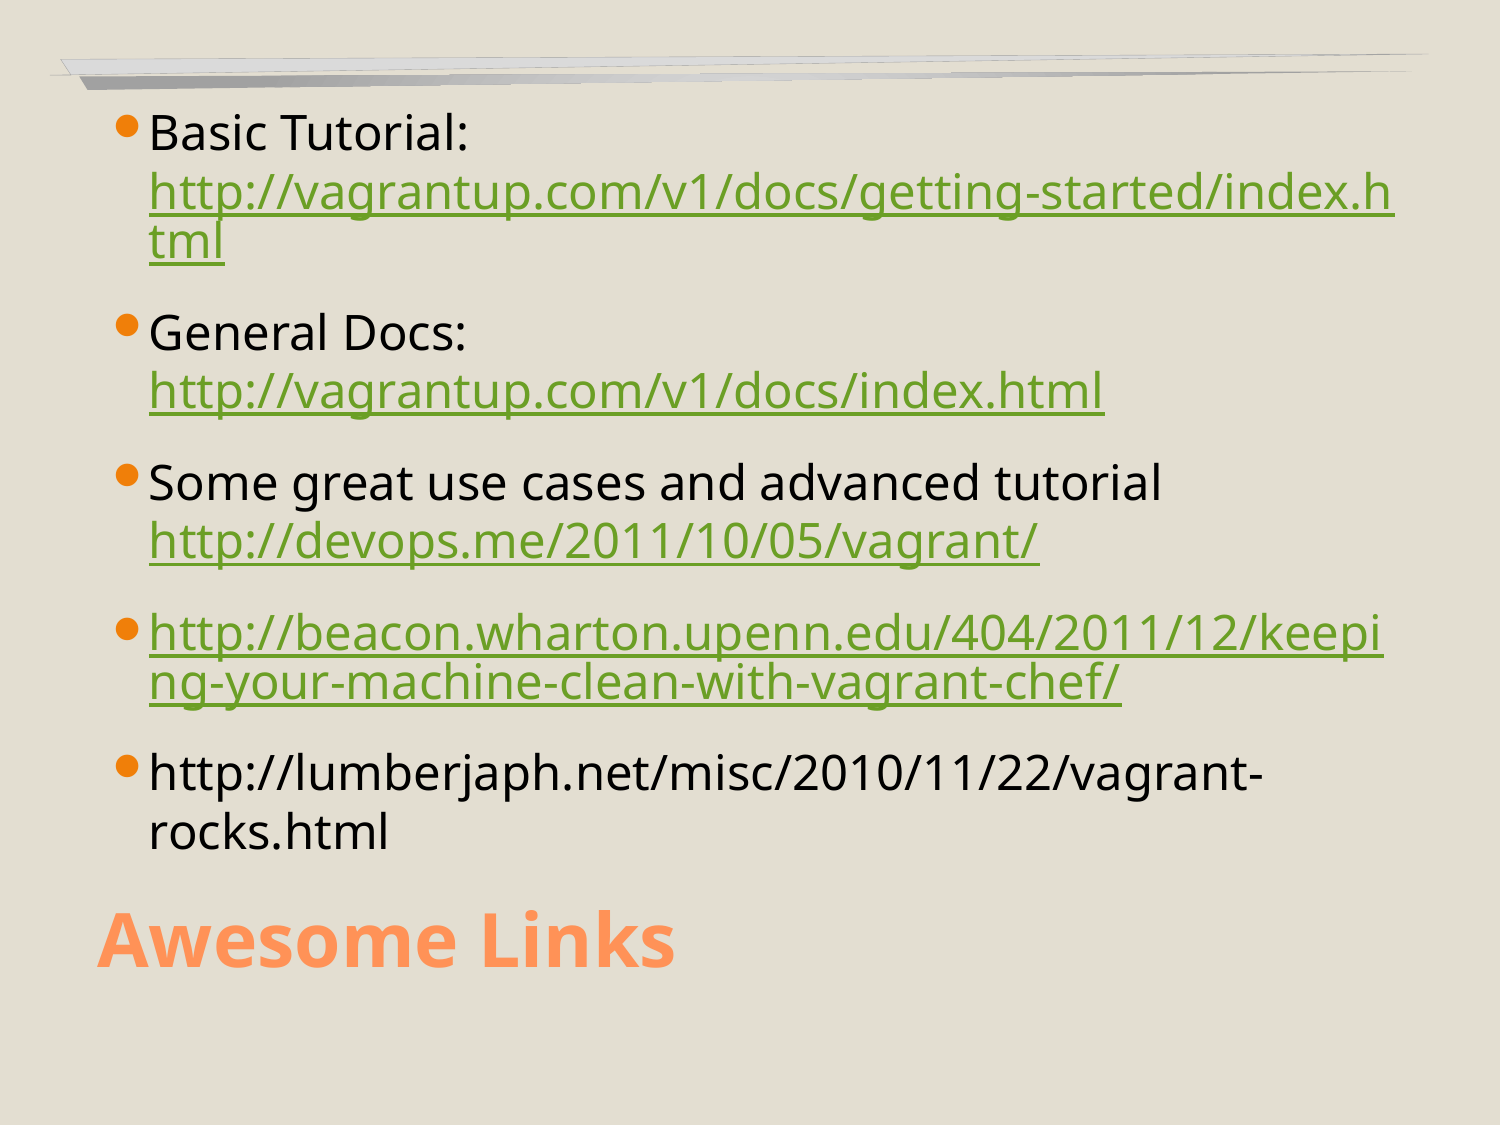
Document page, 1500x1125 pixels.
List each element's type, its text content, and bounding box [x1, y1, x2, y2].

list Basic Tutorial: http://vagrantup.com/v1/docs/getting-started/index.html General Docs: http://vagrantup.com/v1/docs/index.html Some great use cases and advanced tutorial http://devops.me/2011/10/05/vagrant/ http://beacon.wharton.upenn.edu/404/2011/12/keeping-your-machine-clean-with-vagrant-chef/ http://lumberjaph.net/misc/2010/11/22/vagrant-rocks.html [82, 86, 1425, 774]
title Awesome Links [82, 817, 1425, 990]
